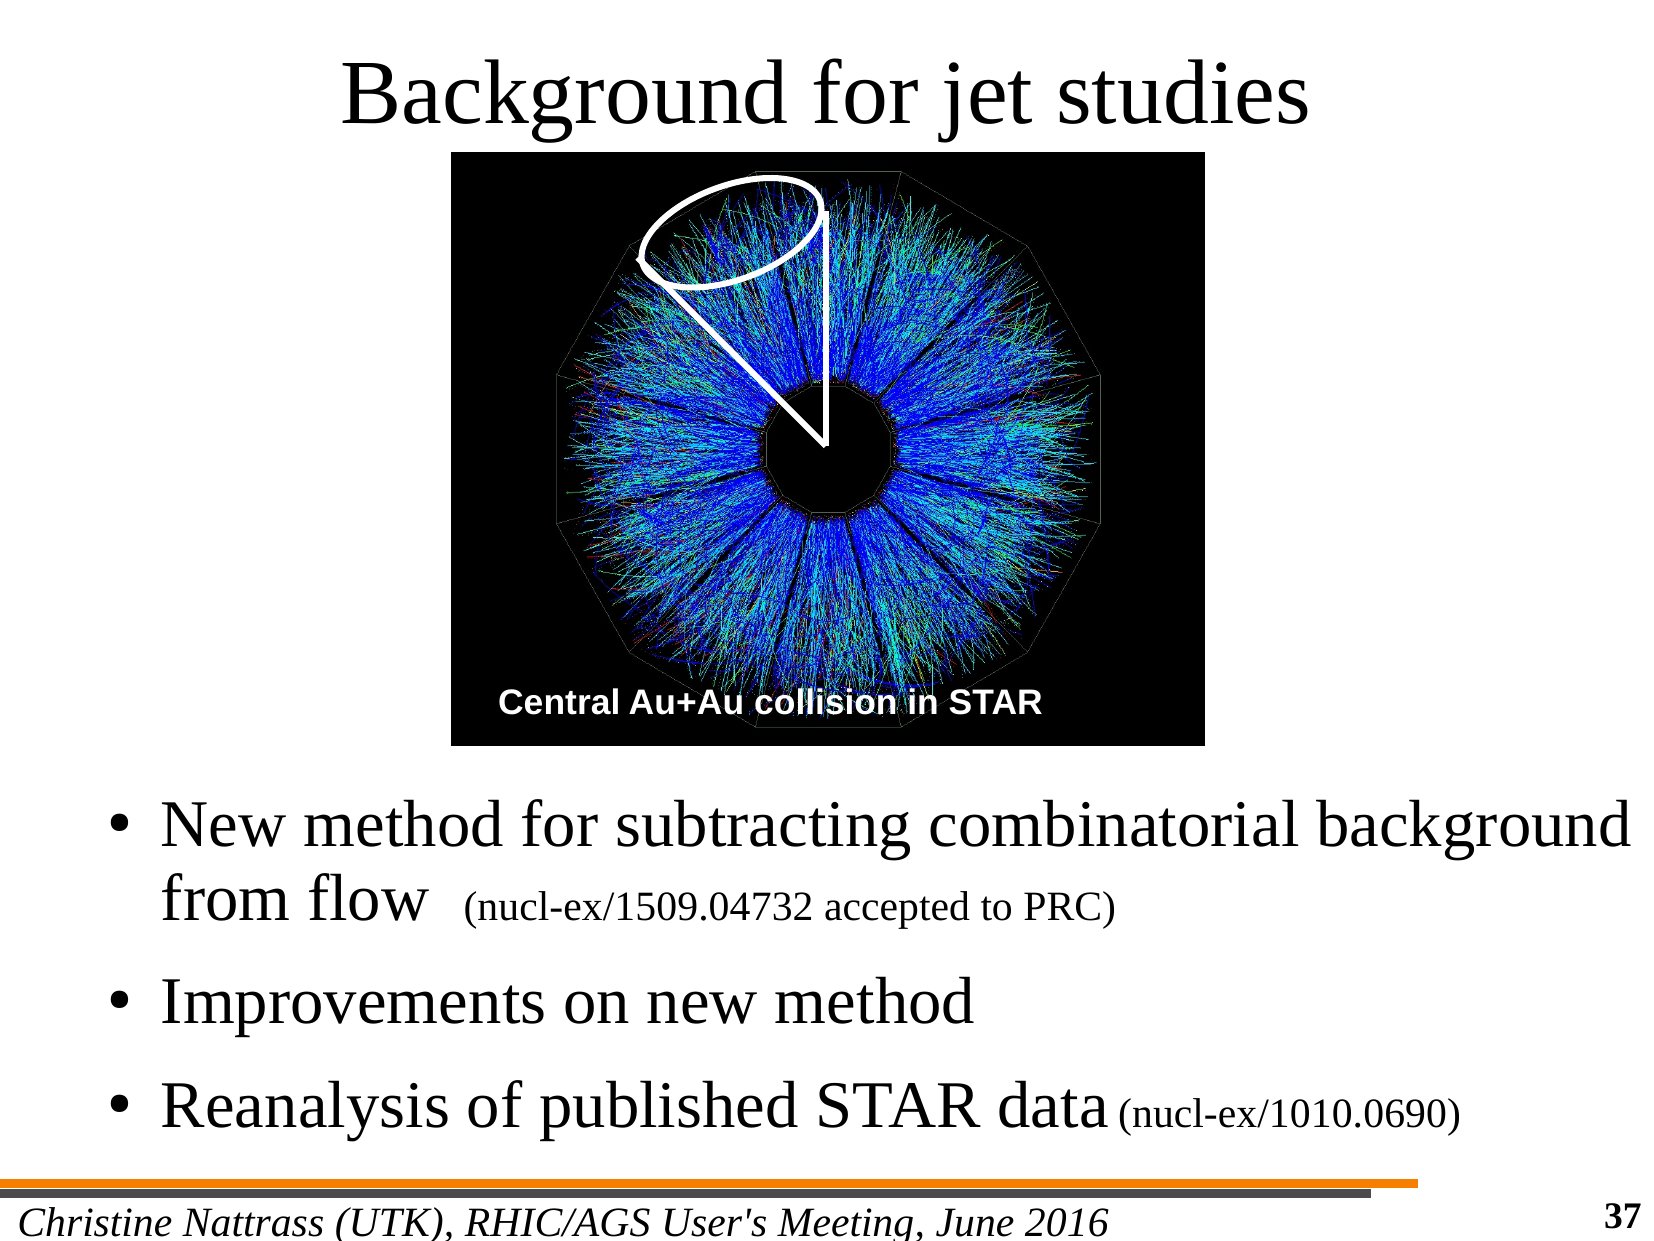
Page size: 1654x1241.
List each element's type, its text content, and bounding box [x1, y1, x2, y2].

title Background for jet studies [82, 19, 1571, 166]
text_box Central Au+Au collision in STAR [483, 674, 1242, 744]
list New method for subtracting combinatorial background from flow (nucl-ex/1509.04732 accepted to PRC) Improvements on new method Reanalysis of published STAR data (nucl-ex/1010.0690) [90, 786, 1645, 1201]
picture [451, 152, 1205, 746]
